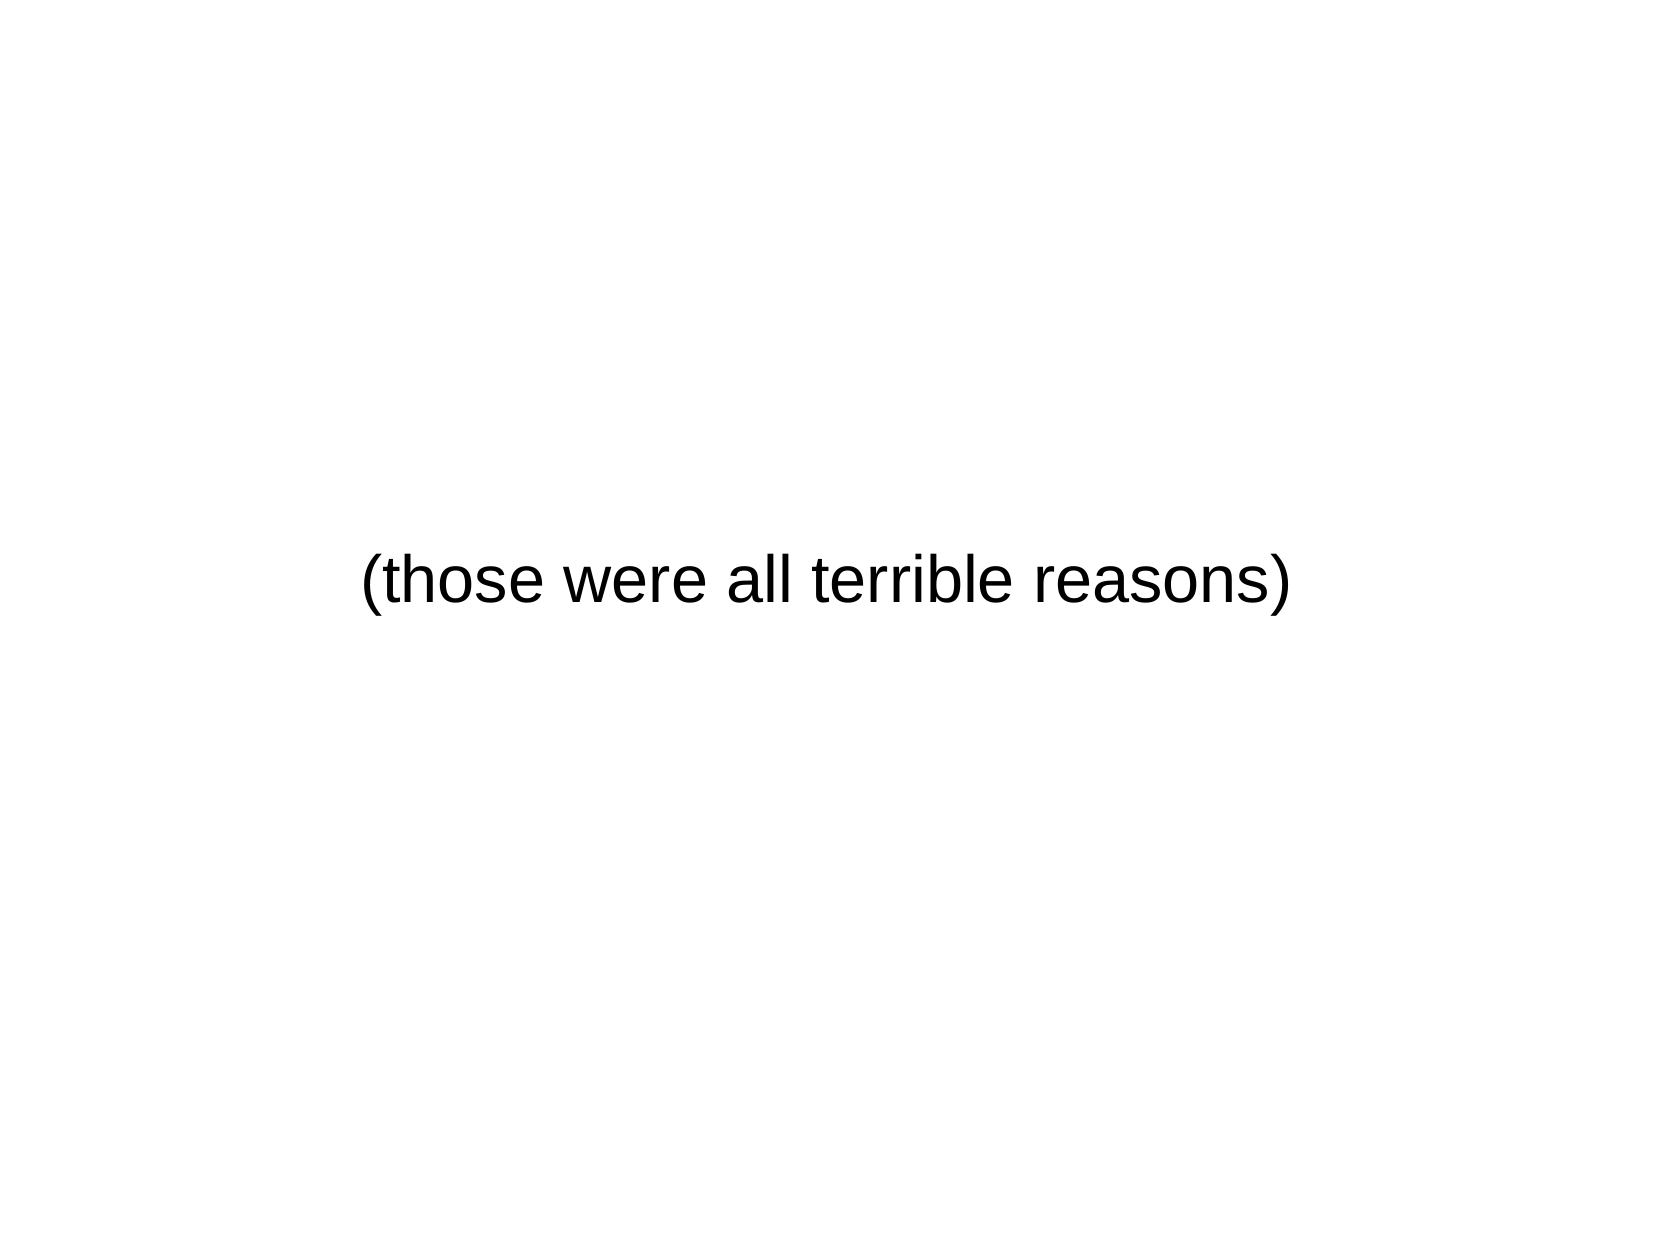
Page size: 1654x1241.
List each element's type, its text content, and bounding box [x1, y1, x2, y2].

subtitle (those were all terrible reasons) [82, 49, 1571, 1109]
